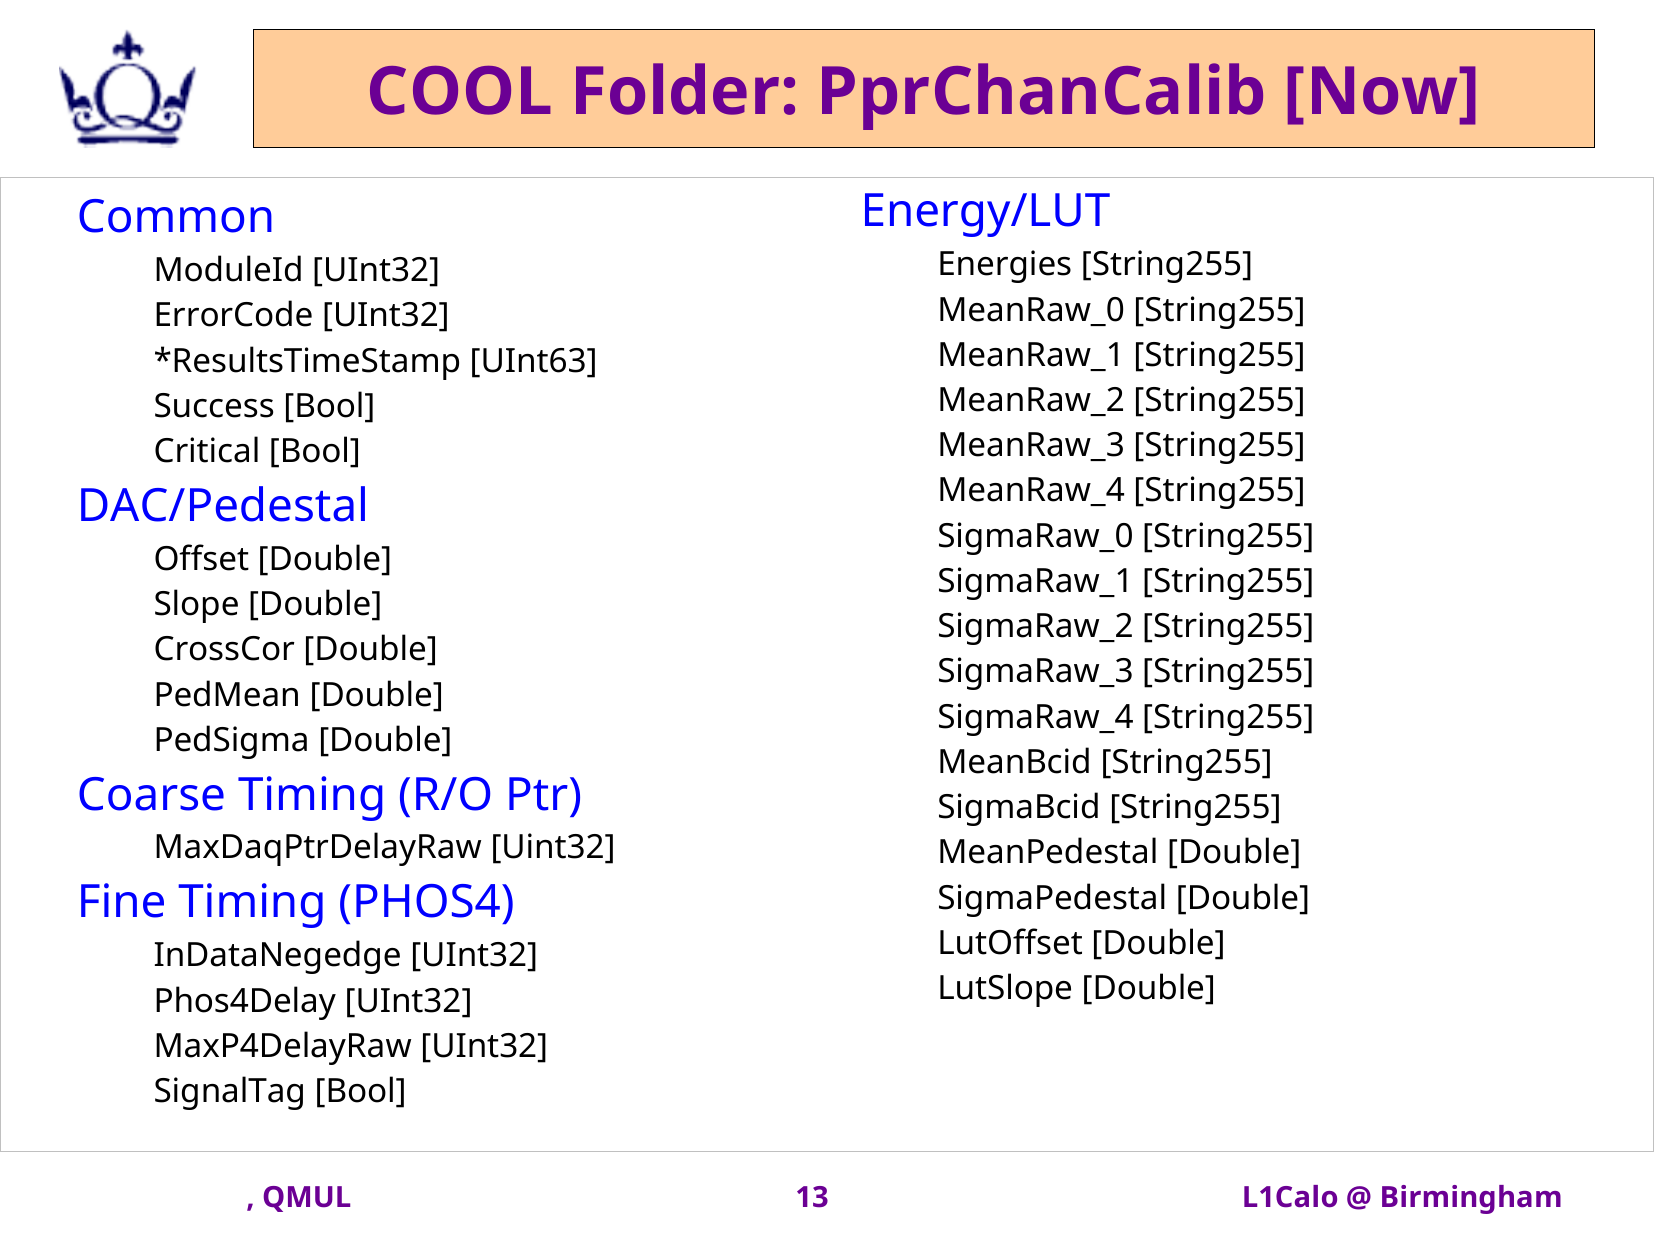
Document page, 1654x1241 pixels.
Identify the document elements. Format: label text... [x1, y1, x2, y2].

list Energy/LUT Energies [String255] MeanRaw_0 [String255] MeanRaw_1 [String255] MeanRaw_2 [String255] MeanRaw_3 [String255] MeanRaw_4 [String255] SigmaRaw_0 [String255] SigmaRaw_1 [String255] SigmaRaw_2 [String255] SigmaRaw_3 [String255] SigmaRaw_4 [String255] MeanBcid [String255] SigmaBcid [String255] MeanPedestal [Double] SigmaPedestal [Double] LutOffset [Double] LutSlope [Double] [842, 177, 1593, 1098]
title COOL Folder: PprChanCalib [Now] [253, 29, 1595, 148]
picture [59, 29, 200, 148]
list Common ModuleId [UInt32] ErrorCode [UInt32] *ResultsTimeStamp [UInt63] Success [Bool] Critical [Bool] DAC/Pedestal Offset [Double] Slope [Double] CrossCor [Double] PedMean [Double] PedSigma [Double] Coarse Timing (R/O Ptr) MaxDaqPtrDelayRaw [Uint32] Fine Timing (PHOS4) InDataNegedge [UInt32] Phos4Delay [UInt32] MaxP4DelayRaw [UInt32] SignalTag [Bool] [59, 183, 809, 1136]
